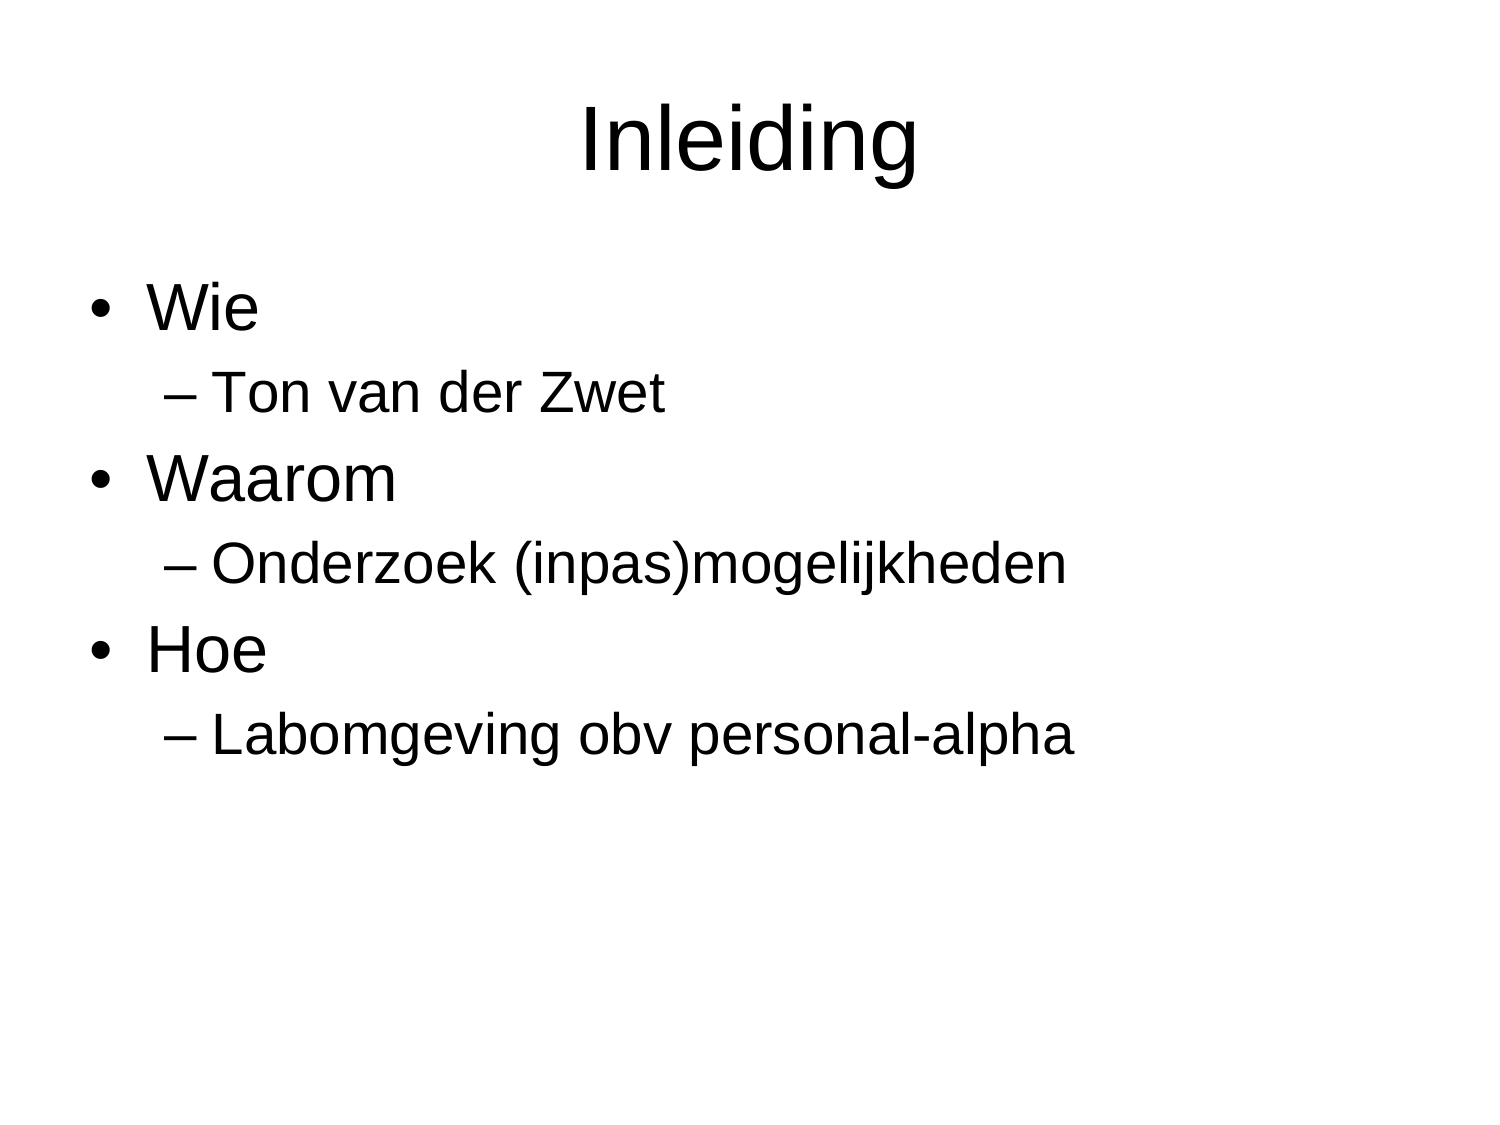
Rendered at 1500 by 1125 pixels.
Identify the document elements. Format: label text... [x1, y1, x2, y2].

title Inleiding [75, 45, 1426, 233]
list Wie Ton van der Zwet Waarom Onderzoek (inpas)mogelijkheden Hoe Labomgeving obv personal-alpha [75, 262, 1426, 1006]
